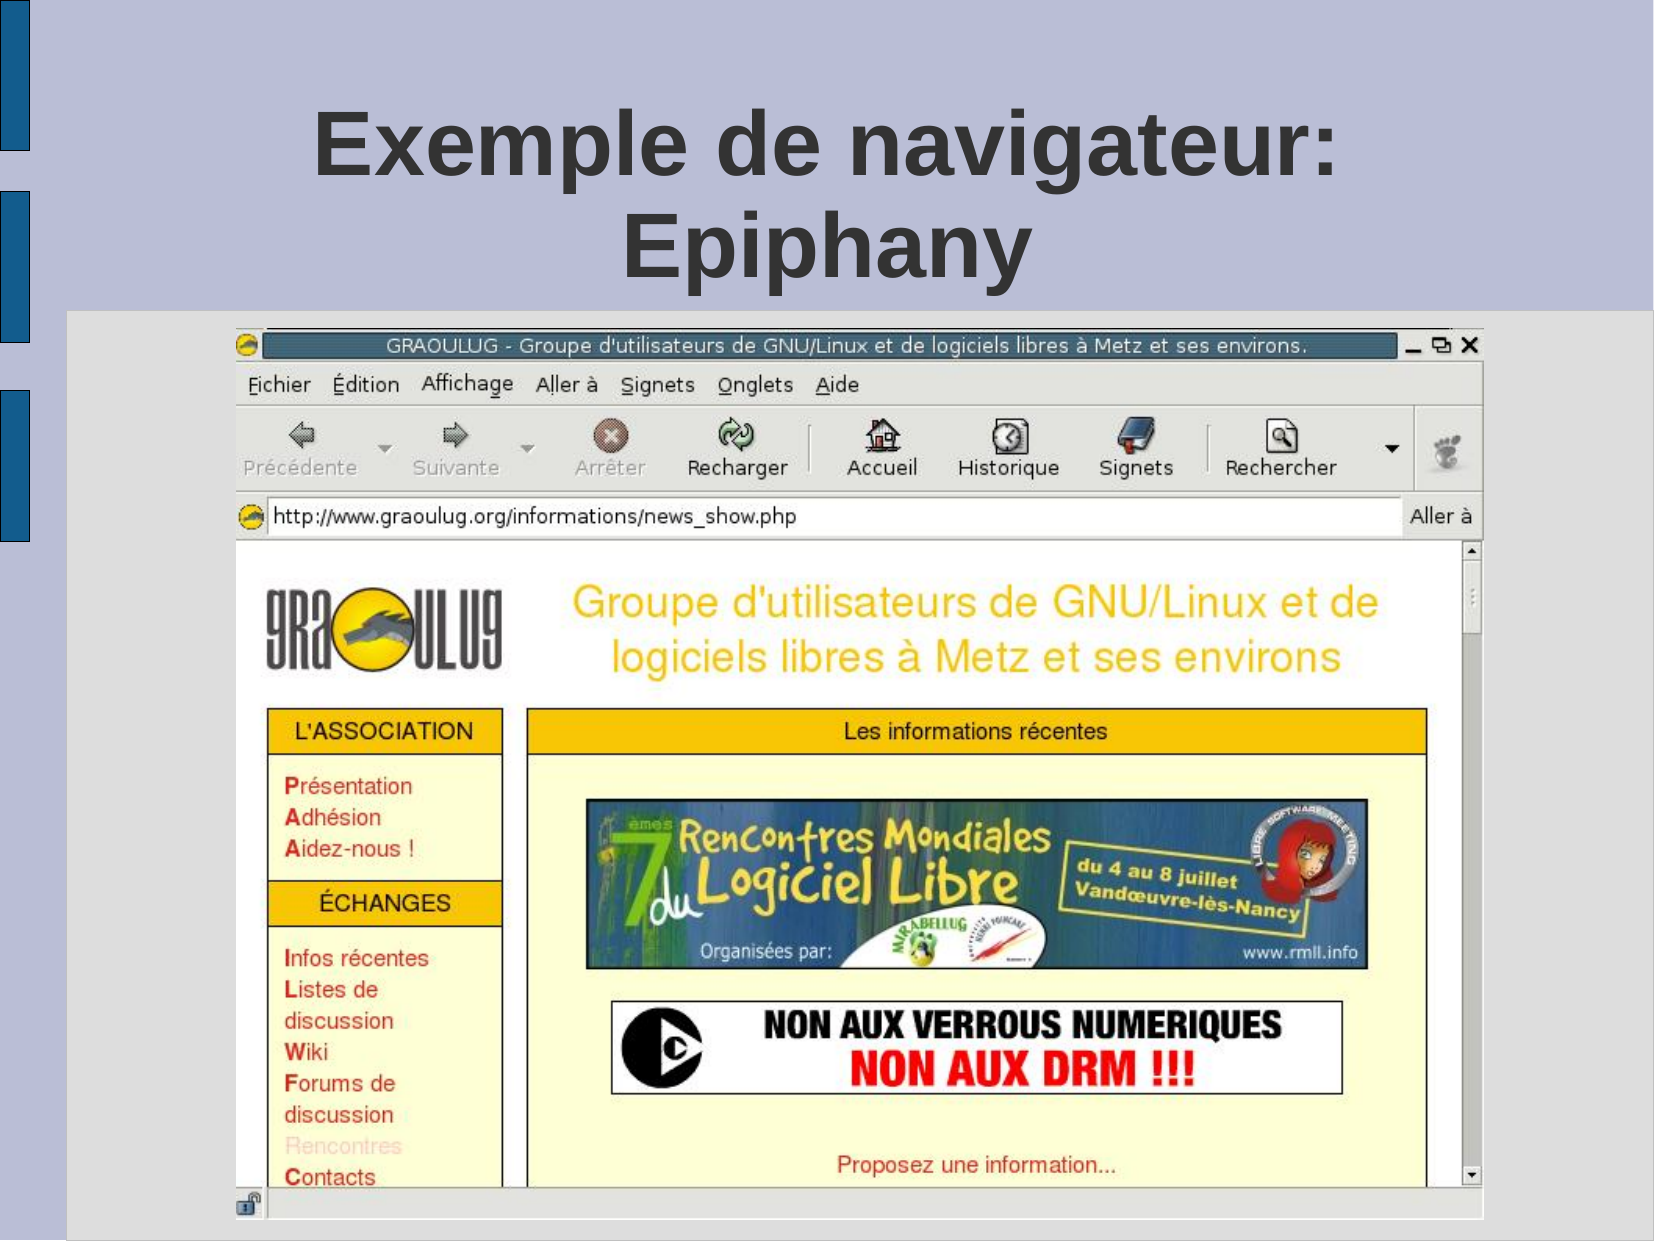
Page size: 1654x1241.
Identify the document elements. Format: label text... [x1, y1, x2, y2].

picture [236, 328, 1484, 1220]
title Exemple de navigateur: Epiphany [121, 91, 1534, 299]
